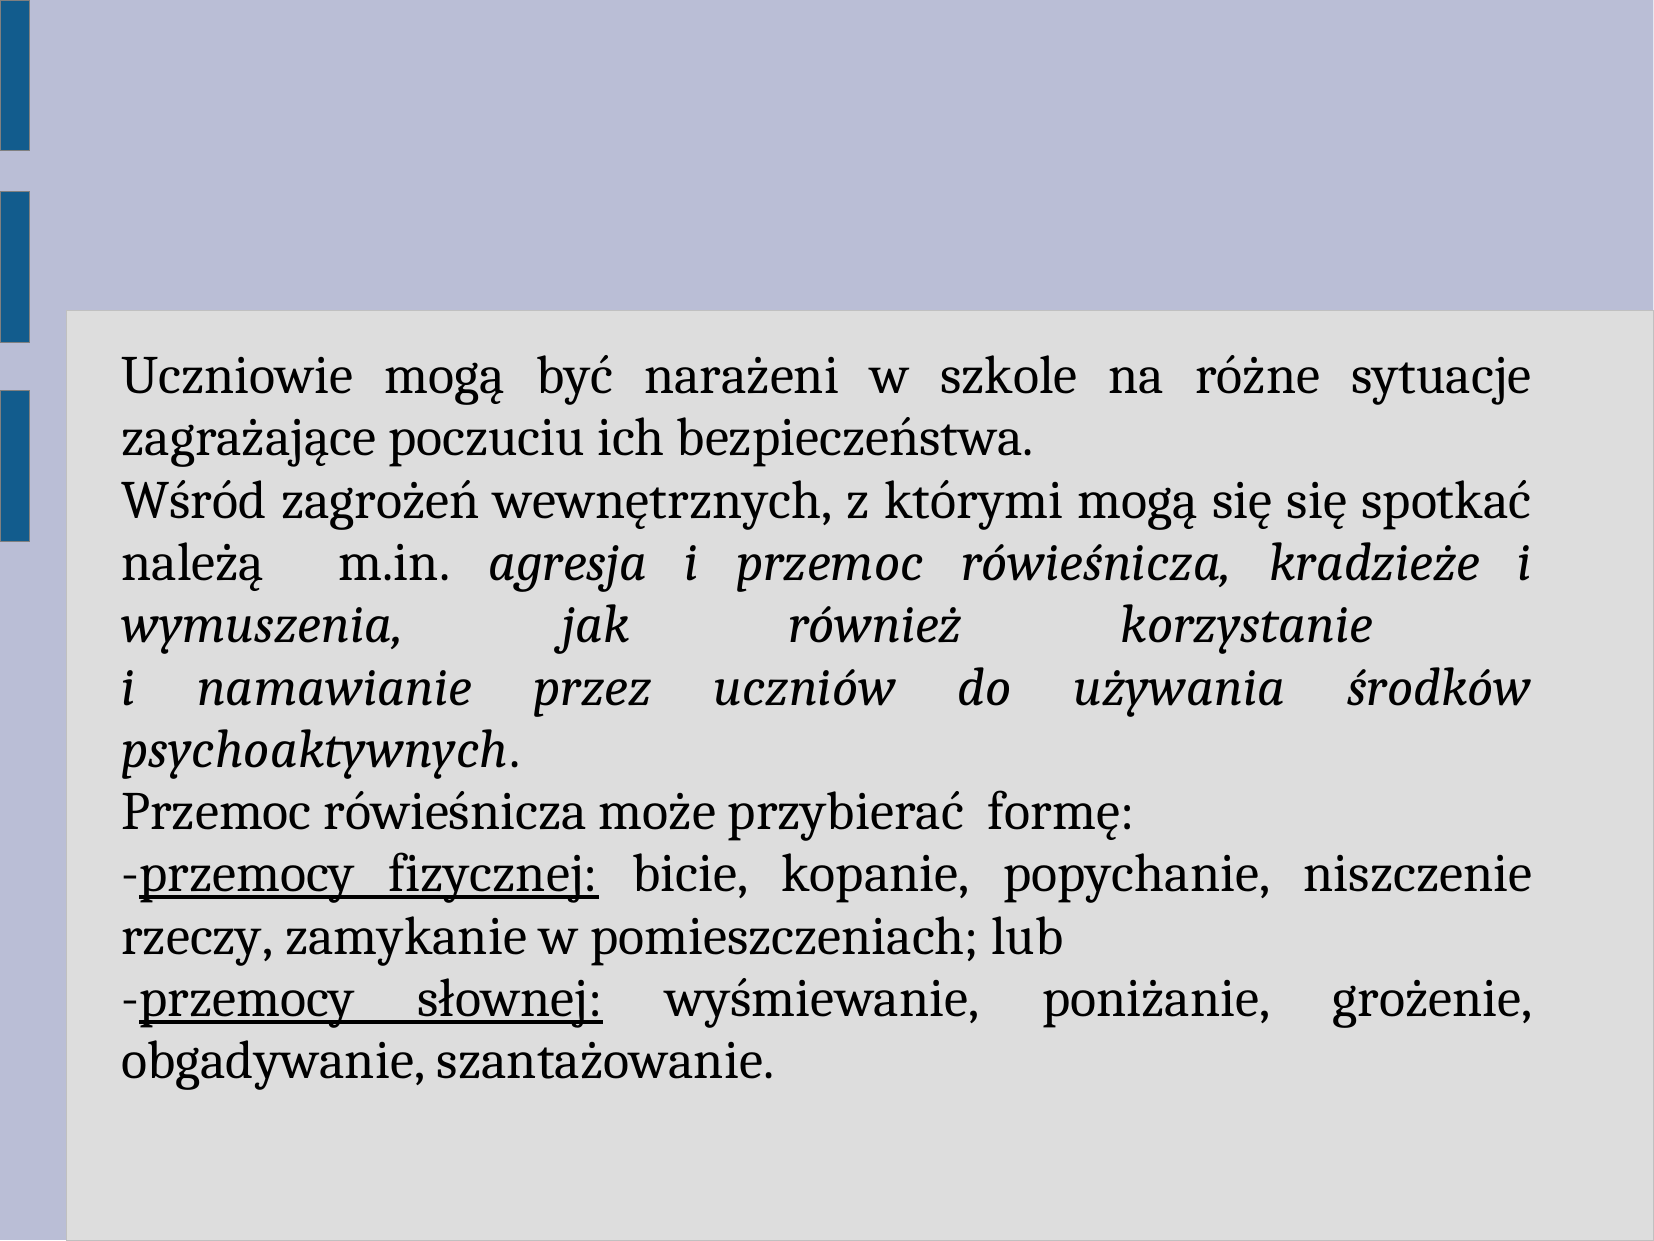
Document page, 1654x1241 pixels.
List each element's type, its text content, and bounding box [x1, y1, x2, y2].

list Uczniowie mogą być narażeni w szkole na różne sytuacje zagrażające poczuciu ich bezpieczeństwa. Wśród zagrożeń wewnętrznych, z którymi mogą się się spotkać należą m.in. agresja i przemoc rówieśnicza, kradzieże i wymuszenia, jak również korzystanie i namawianie przez uczniów do używania środków psychoaktywnych. Przemoc rówieśnicza może przybierać formę: -przemocy fizycznej: bicie, kopanie, popychanie, niszczenie rzeczy, zamykanie w pomieszczeniach; lub -przemocy słownej: wyśmiewanie, poniżanie, grożenie, obgadywanie, szantażowanie. [121, 344, 1534, 1127]
